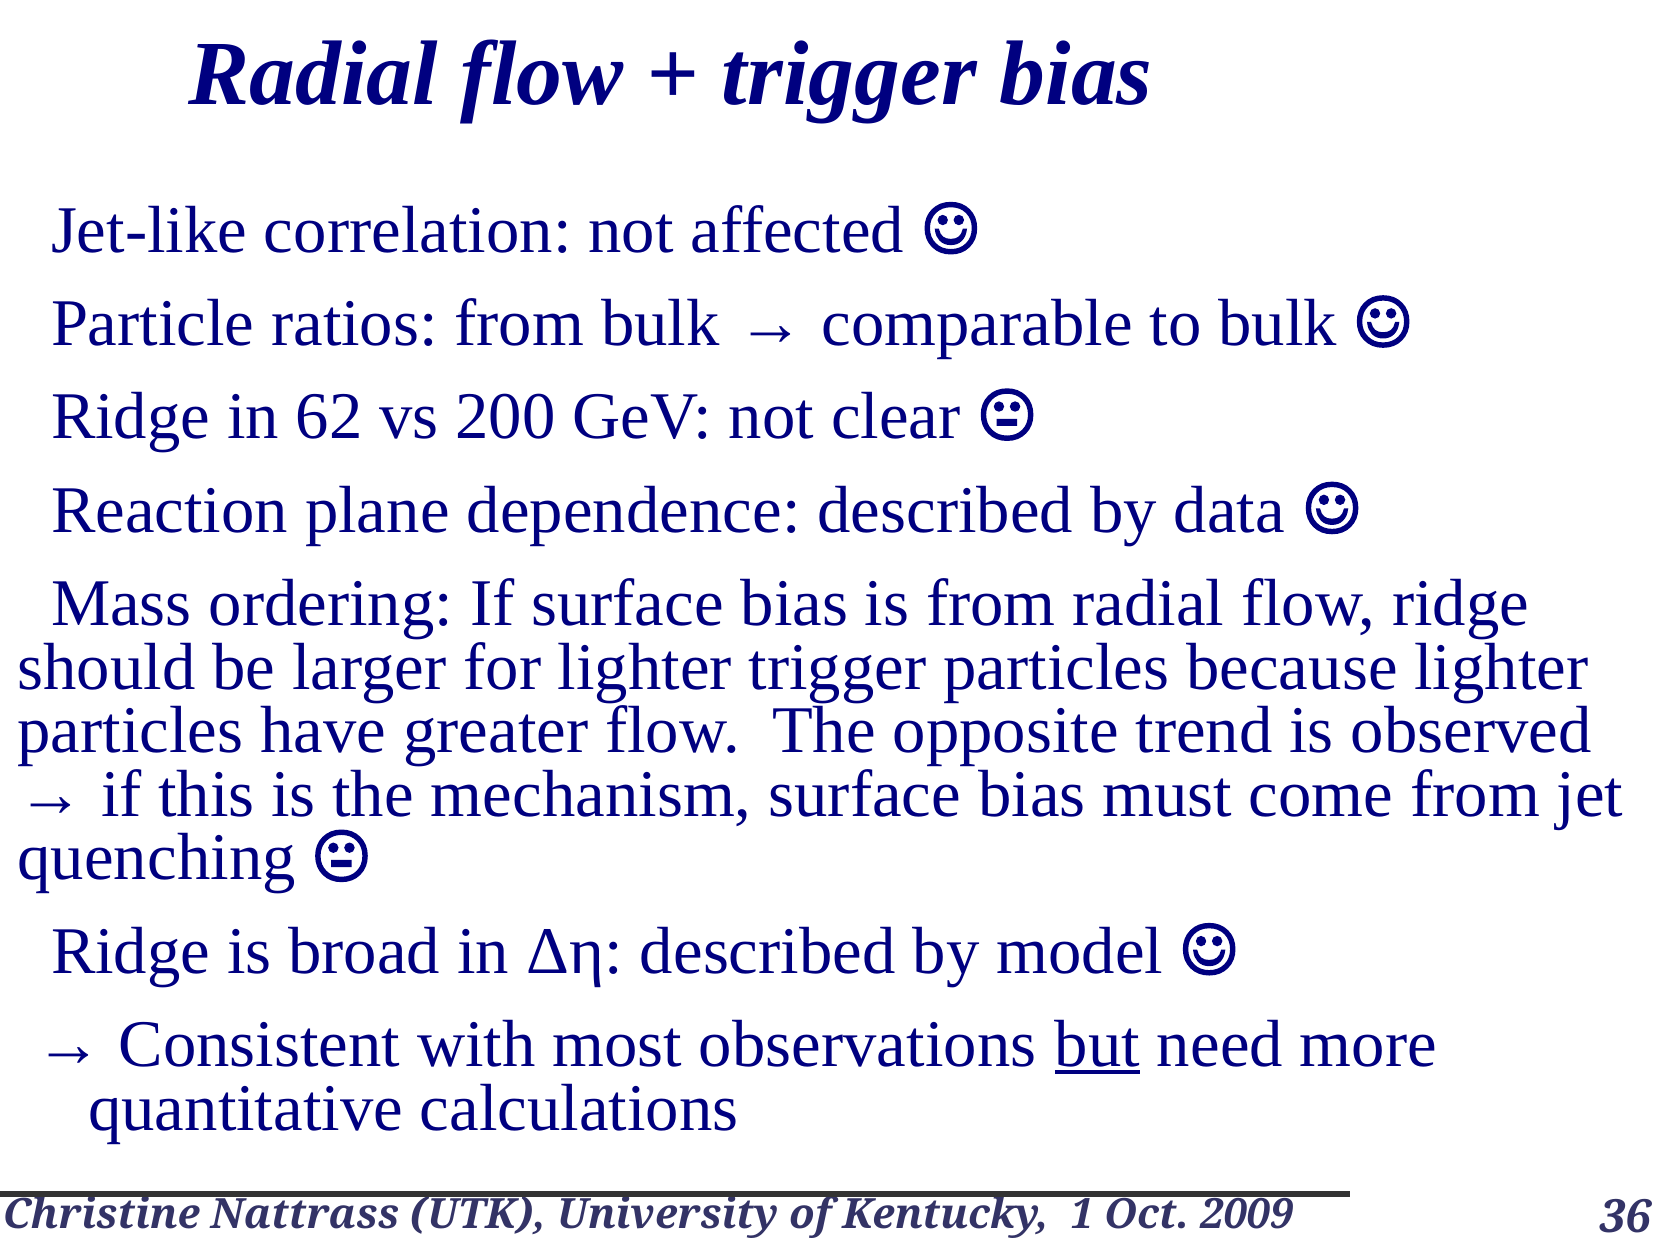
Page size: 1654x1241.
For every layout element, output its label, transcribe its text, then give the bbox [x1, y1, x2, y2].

title Radial flow + trigger bias [75, 0, 1268, 139]
list Jet-like correlation: not affected  Particle ratios: from bulk → comparable to bulk  Ridge in 62 vs 200 GeV: not clear  Reaction plane dependence: described by data  Mass ordering: If surface bias is from radial flow, ridge should be larger for lighter trigger particles because lighter particles have greater flow. The opposite trend is observed → if this is the mechanism, surface bias must come from jet quenching  Ridge is broad in Δη: described by model  → Consistent with most observations but need more quantitative calculations [17, 187, 1654, 1204]
